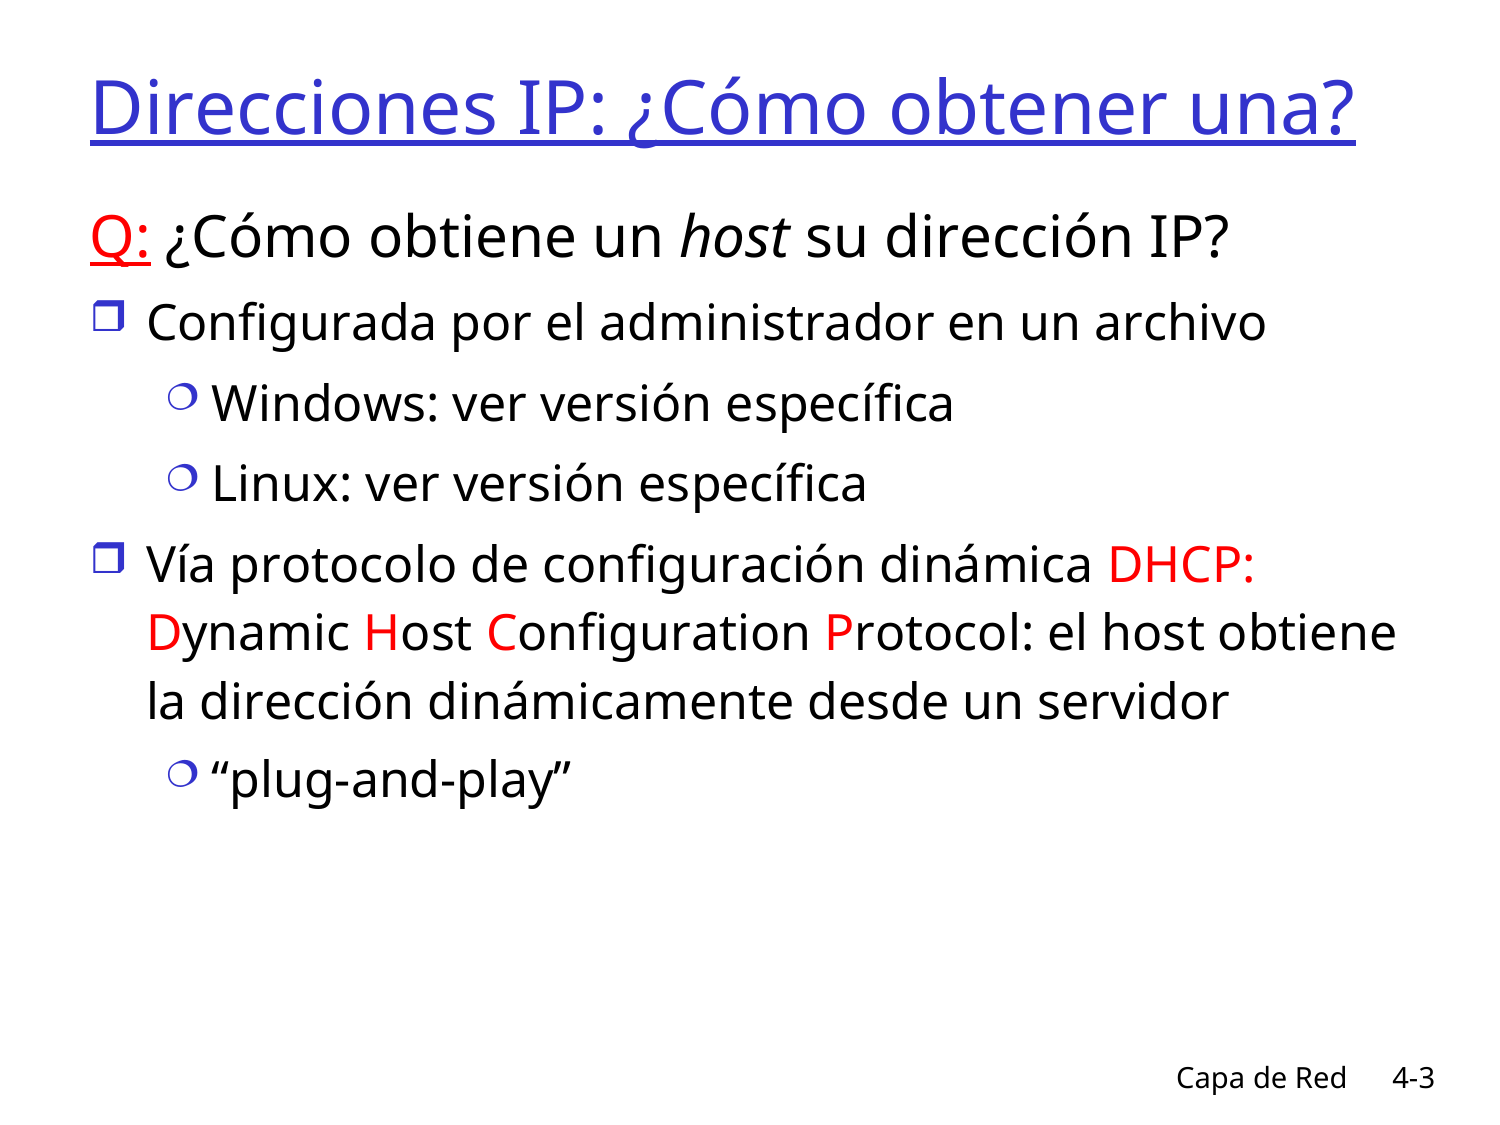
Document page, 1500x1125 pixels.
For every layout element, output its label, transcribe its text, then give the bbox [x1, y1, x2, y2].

title Direcciones IP: ¿Cómo obtener una? [75, 23, 1463, 187]
list Q: ¿Cómo obtiene un host su dirección IP? Configurada por el administrador en un archivo Windows: ver versión específica Linux: ver versión específica Vía protocolo de configuración dinámica DHCP: Dynamic Host Configuration Protocol: el host obtiene la dirección dinámicamente desde un servidor “plug-and-play” [75, 187, 1463, 1029]
